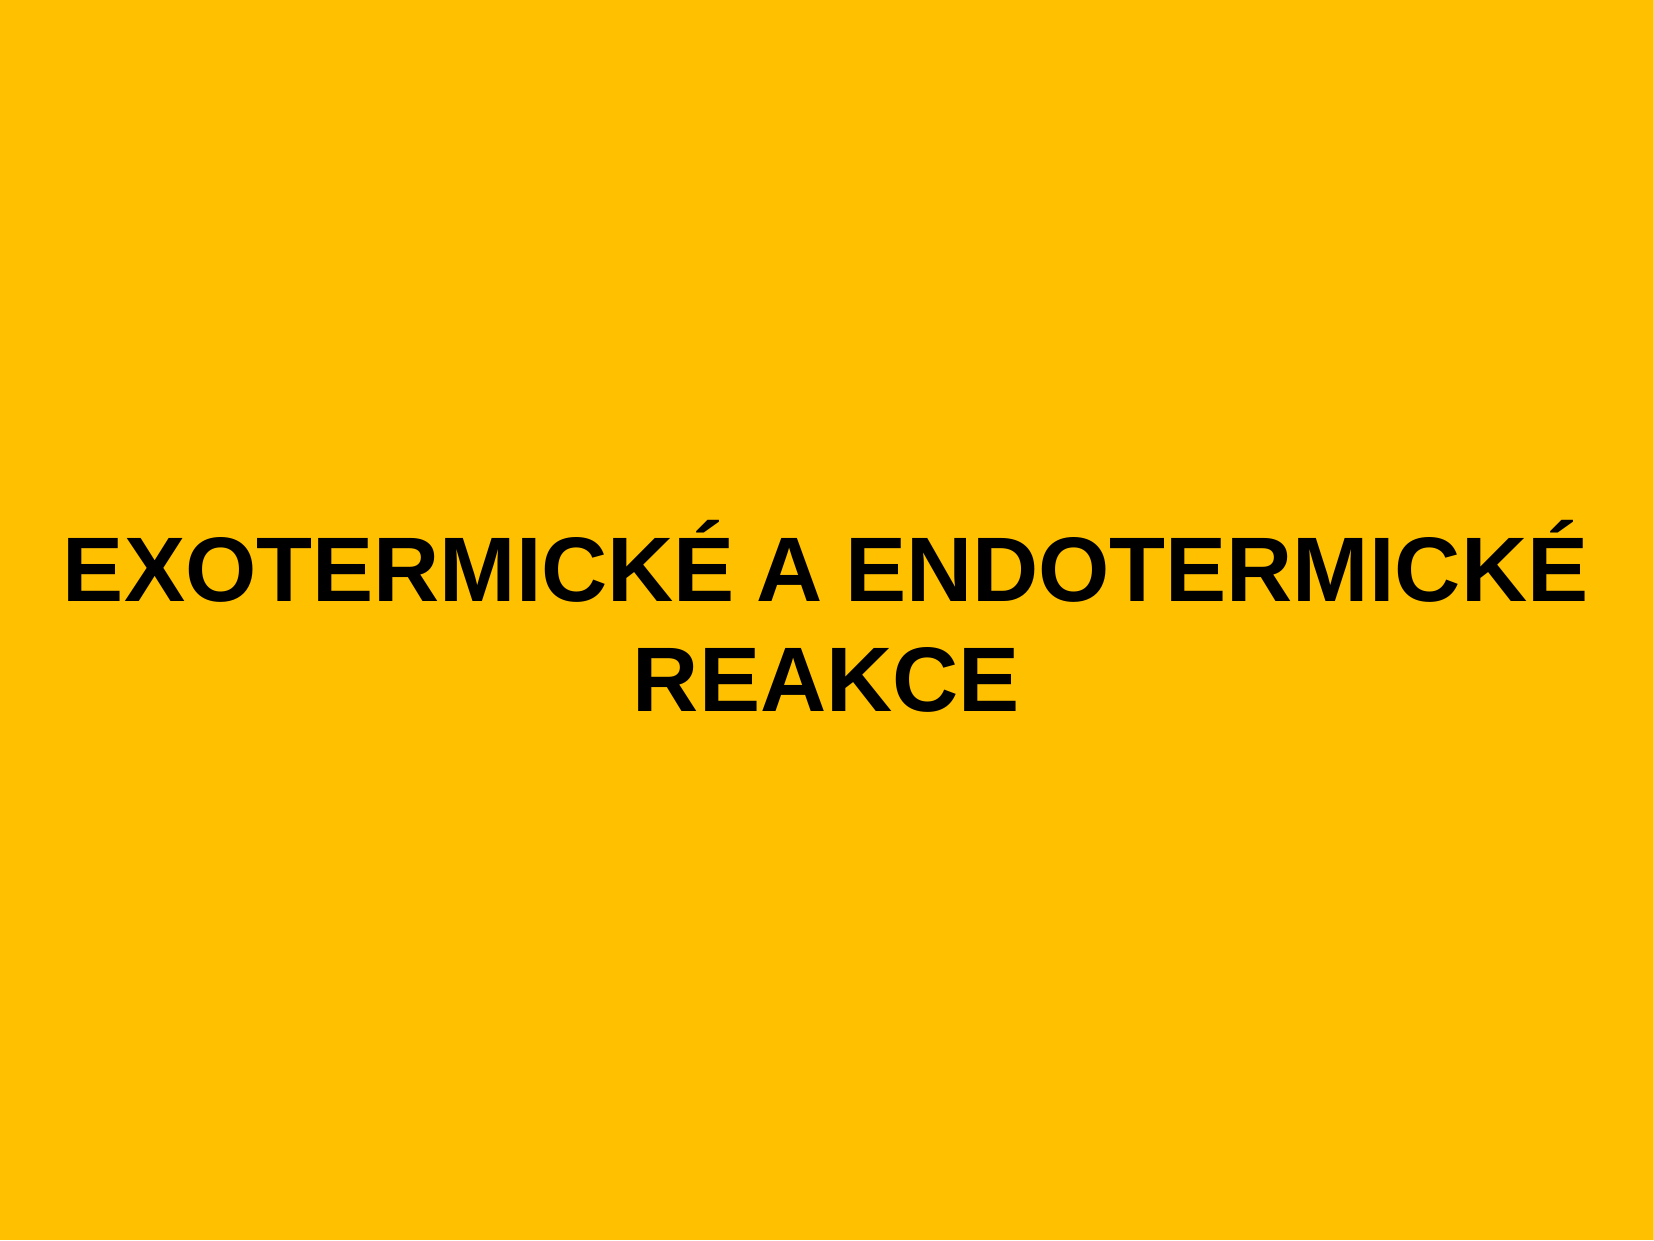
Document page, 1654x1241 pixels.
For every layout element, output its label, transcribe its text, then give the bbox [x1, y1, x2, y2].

subtitle EXOTERMICKÉ A ENDOTERMICKÉ REAKCE [0, 210, 1654, 1030]
